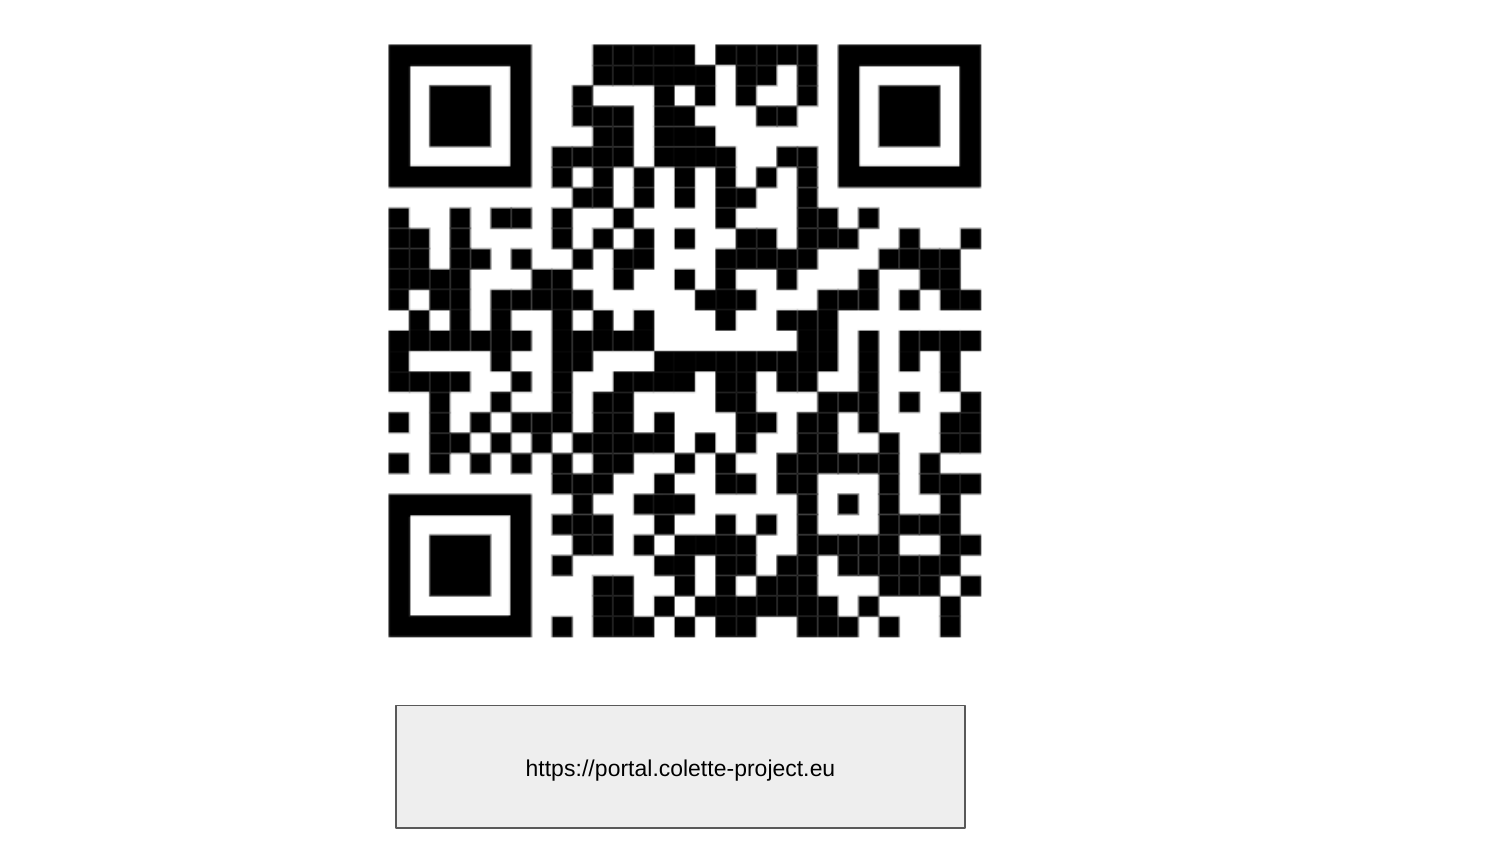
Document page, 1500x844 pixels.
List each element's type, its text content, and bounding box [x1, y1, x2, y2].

picture [359, 15, 1019, 661]
text_box https://portal.colette-project.eu [396, 705, 965, 828]
